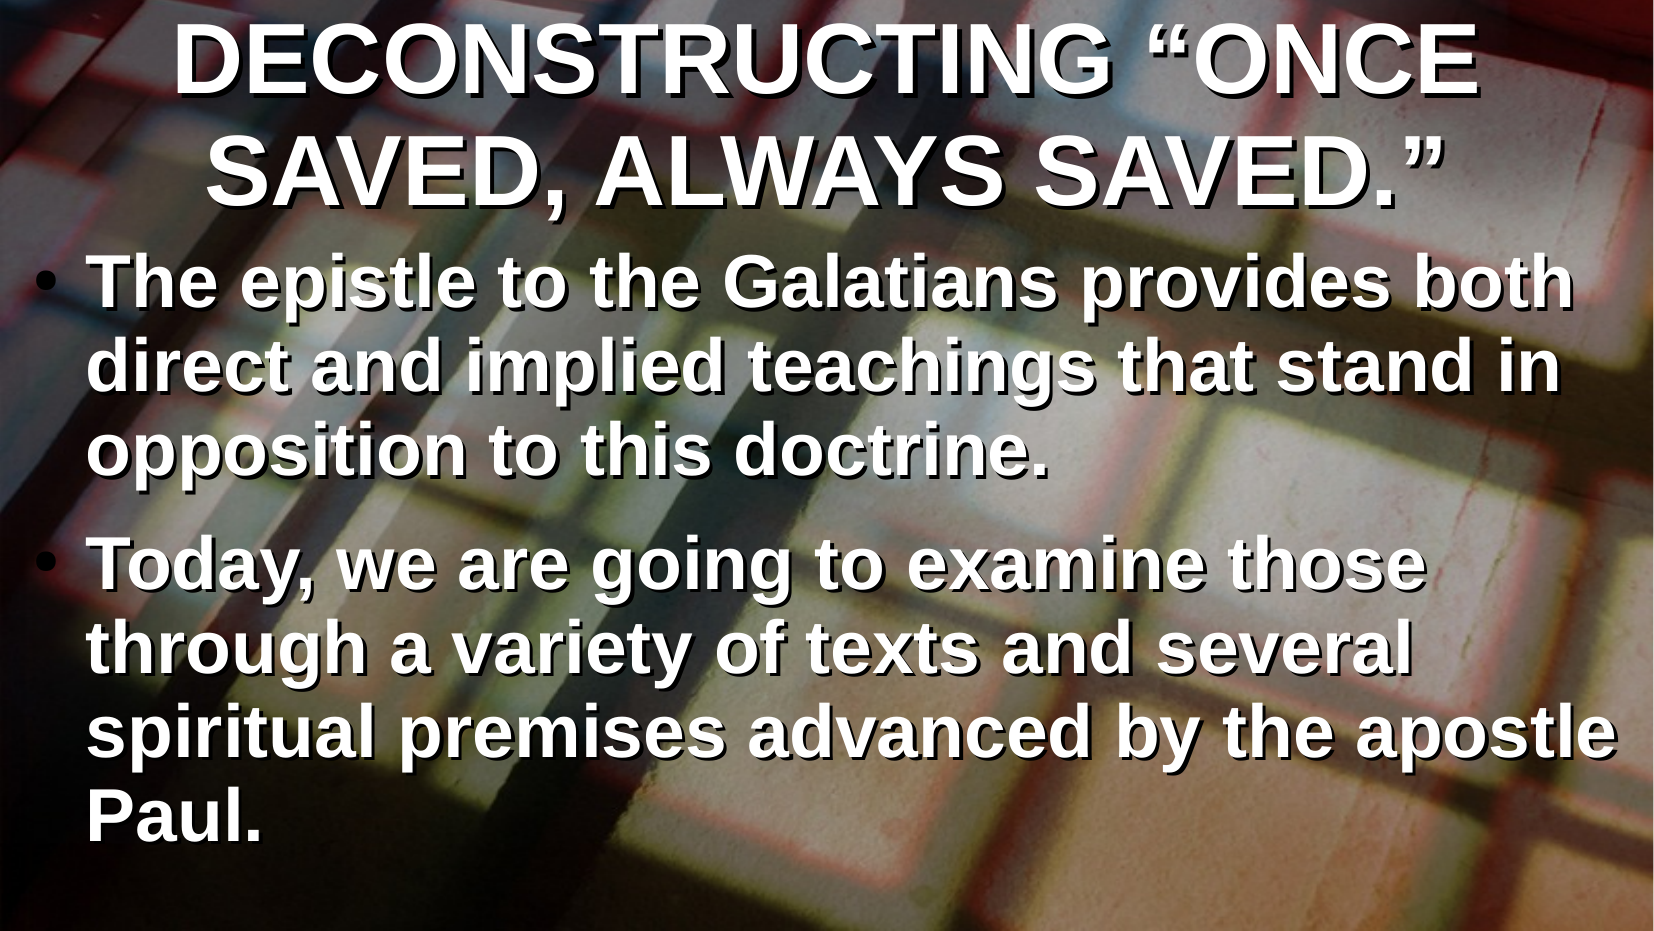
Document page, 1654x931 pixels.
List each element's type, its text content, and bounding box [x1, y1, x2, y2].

list The epistle to the Galatians provides both direct and implied teachings that stand in opposition to this doctrine. Today, we are going to examine those through a variety of texts and several spiritual premises advanced by the apostle Paul. [15, 240, 1636, 916]
picture [0, 0, 1654, 931]
title DECONSTRUCTING “ONCE SAVED, ALWAYS SAVED.” [82, 2, 1571, 227]
